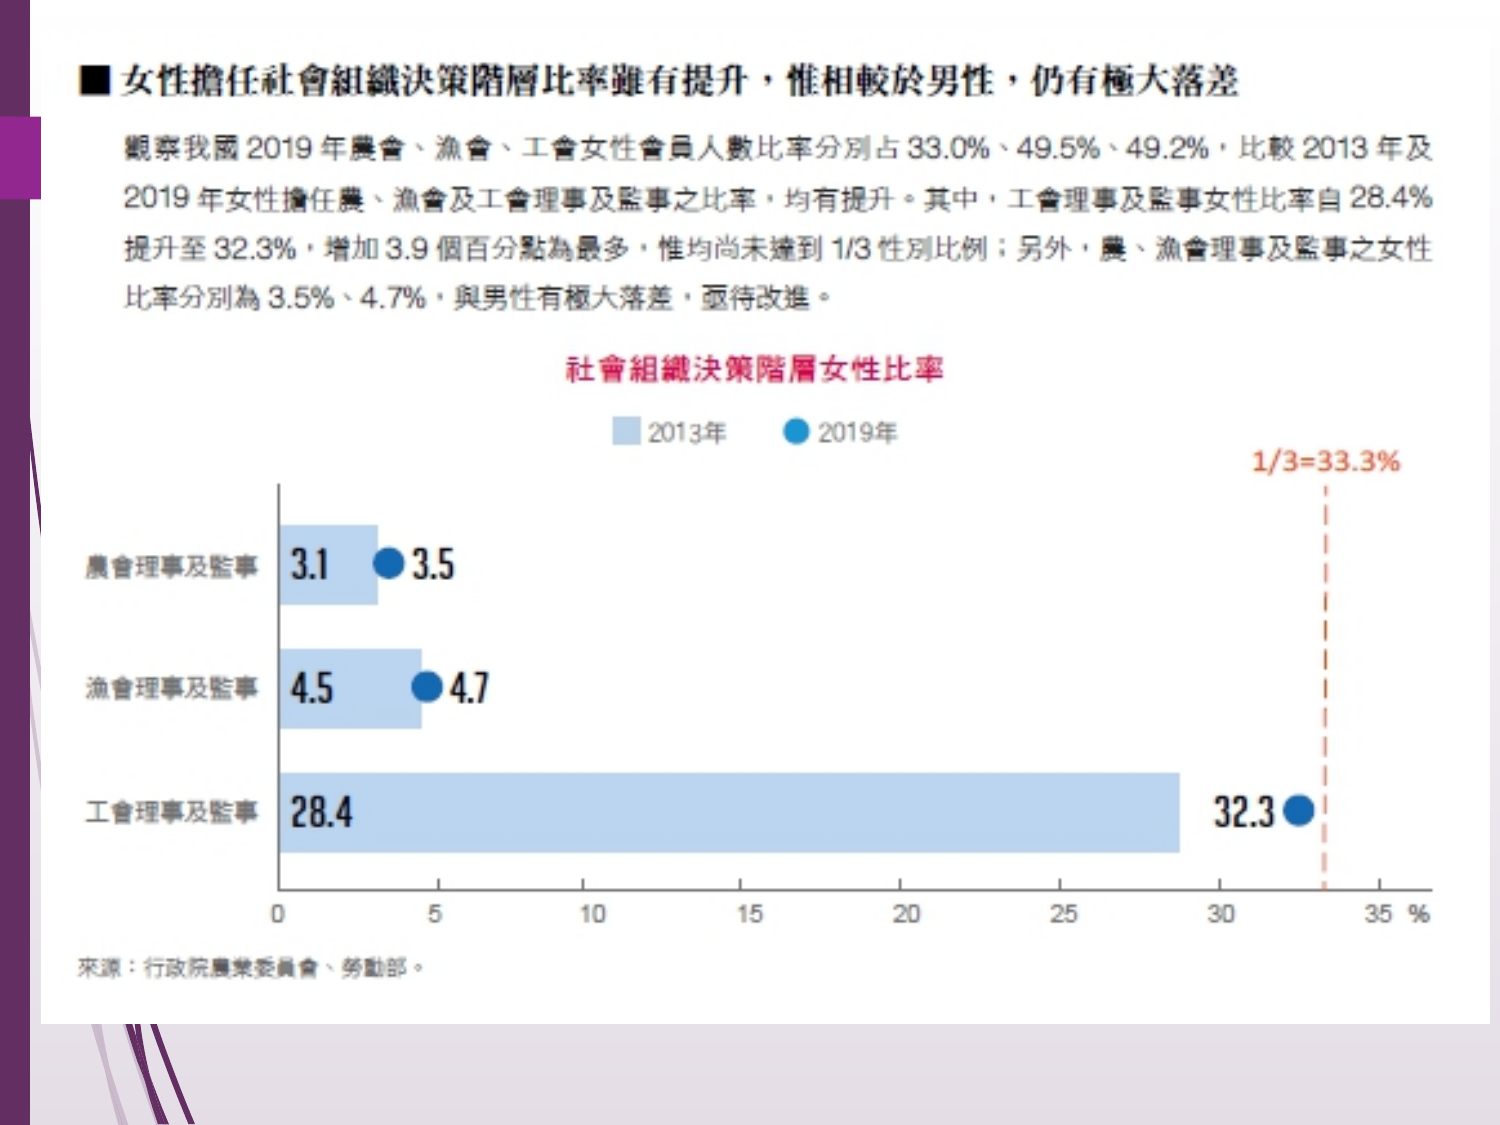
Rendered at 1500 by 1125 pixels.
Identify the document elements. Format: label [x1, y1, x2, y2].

picture [41, 30, 1490, 1024]
